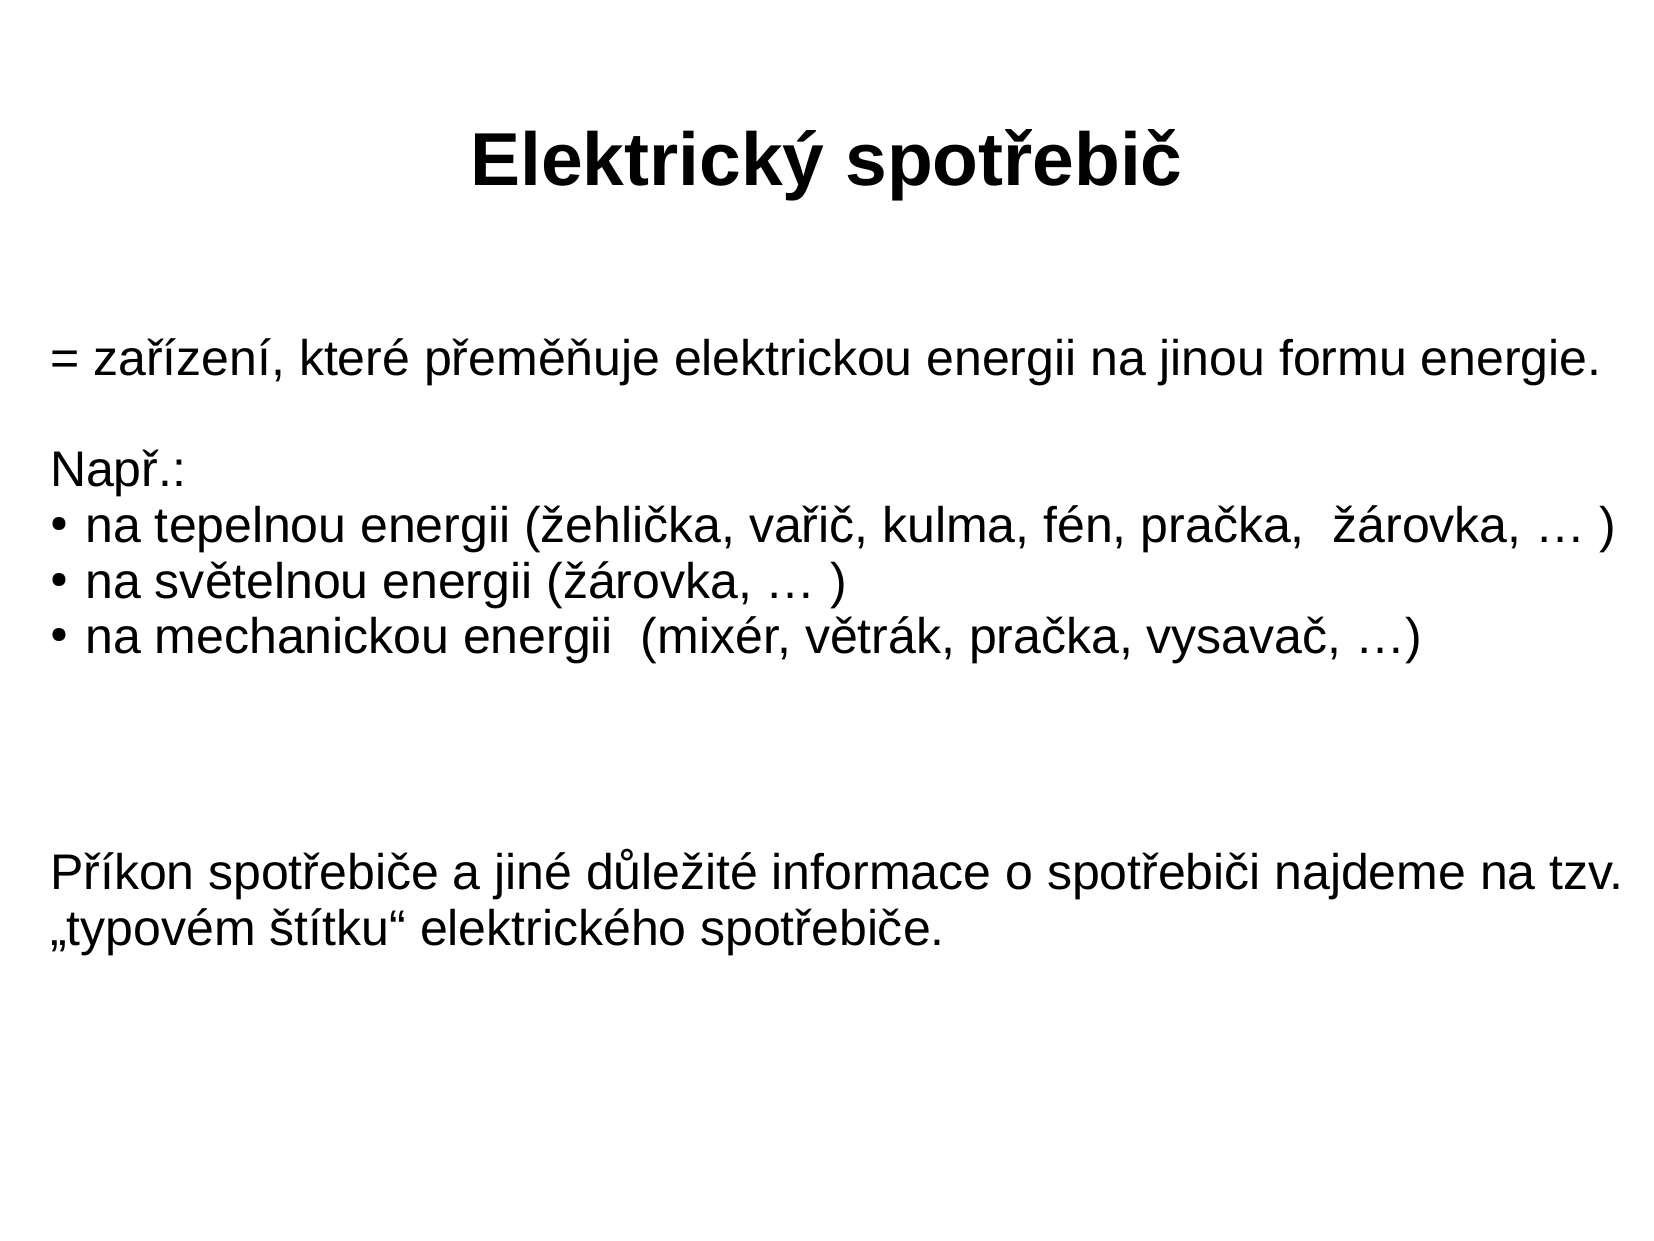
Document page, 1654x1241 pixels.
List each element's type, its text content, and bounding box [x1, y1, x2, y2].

title Elektrický spotřebič [82, 94, 1571, 225]
text_box = zařízení, které přeměňuje elektrickou energii na jinou formu energie. Např.: na tepelnou energii (žehlička, vařič, kulma, fén, pračka, žárovka, … ) na světelnou energii (žárovka, … ) na mechanickou energii (mixér, větrák, pračka, vysavač, …) Příkon spotřebiče a jiné důležité informace o spotřebiči najdeme na tzv. „typovém štítku“ elektrického spotřebiče. [35, 327, 1654, 1126]
